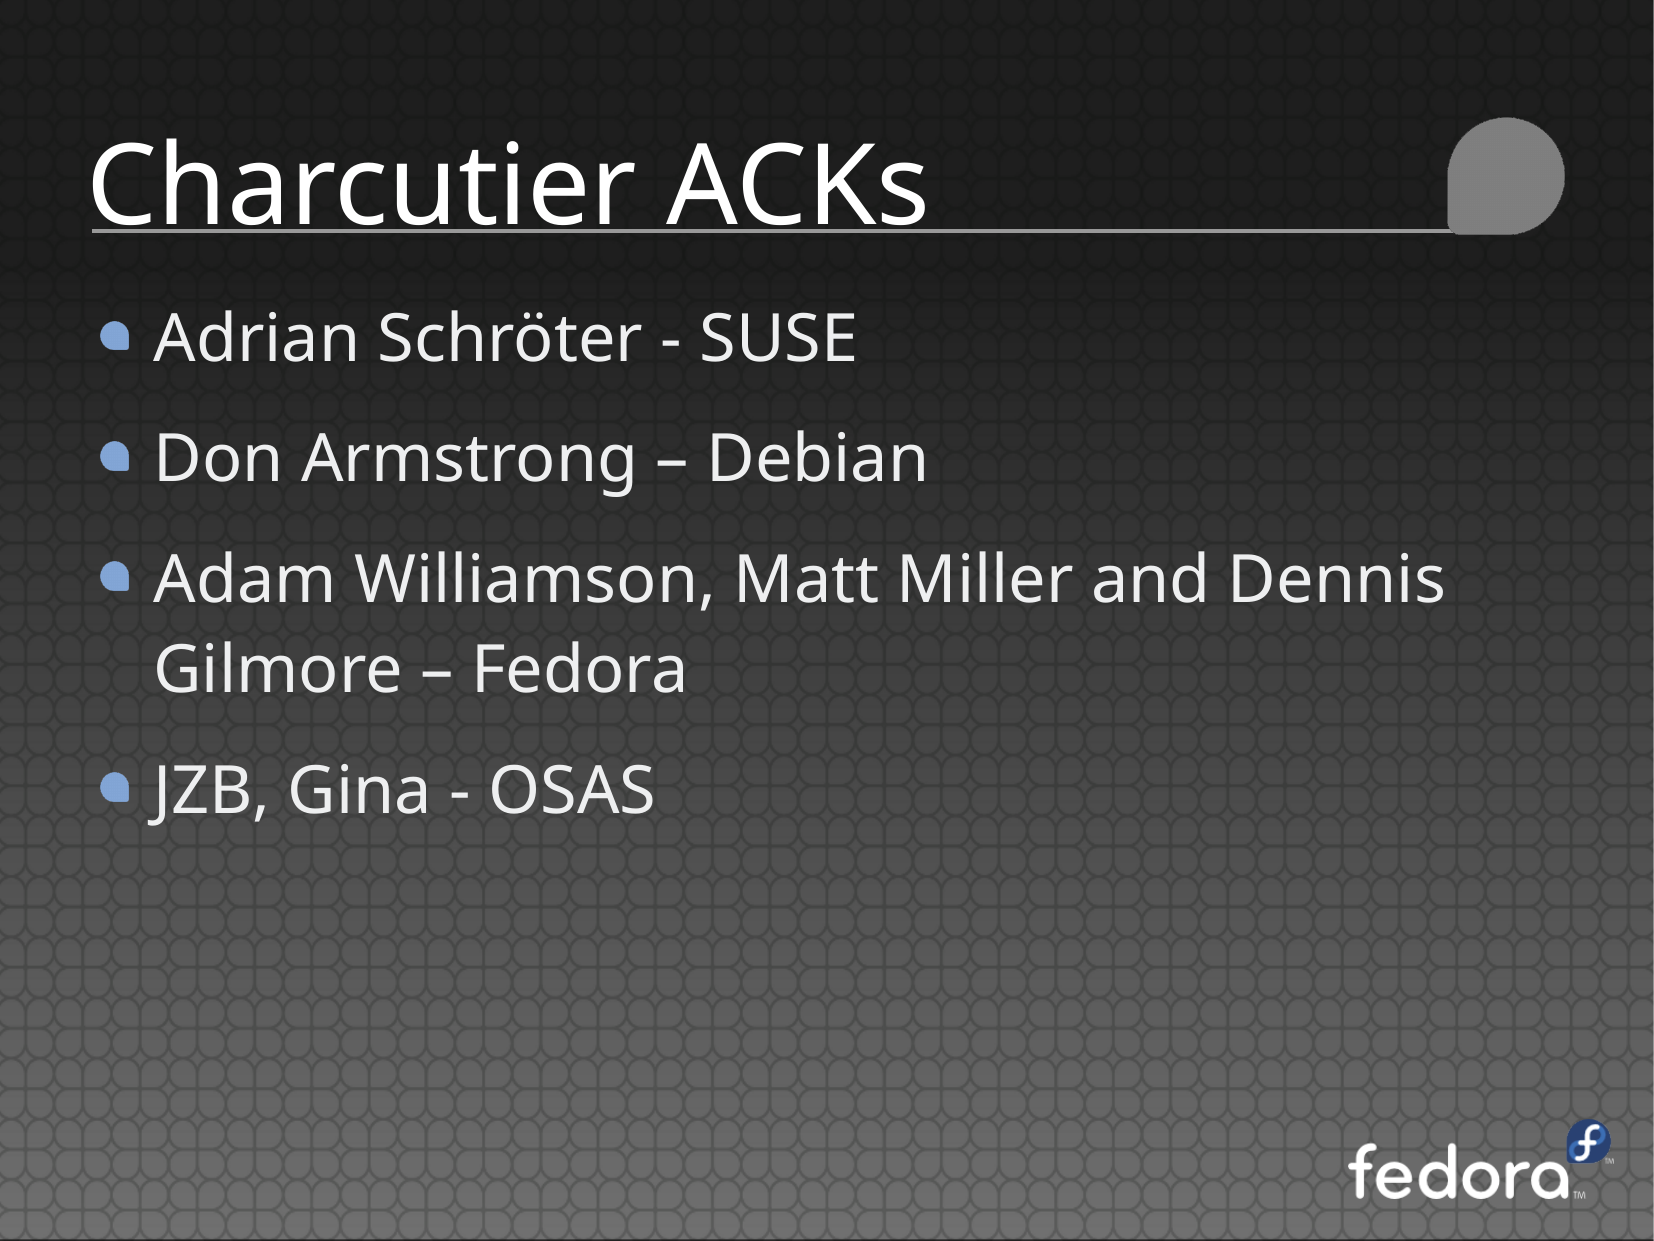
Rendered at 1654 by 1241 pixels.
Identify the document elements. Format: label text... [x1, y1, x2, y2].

list Adrian Schröter - SUSE Don Armstrong – Debian Adam Williamson, Matt Miller and Dennis Gilmore – Fedora JZB, Gina - OSAS [82, 290, 1571, 1010]
picture [0, 0, 1654, 1241]
title Charcutier ACKs [86, 112, 1576, 249]
